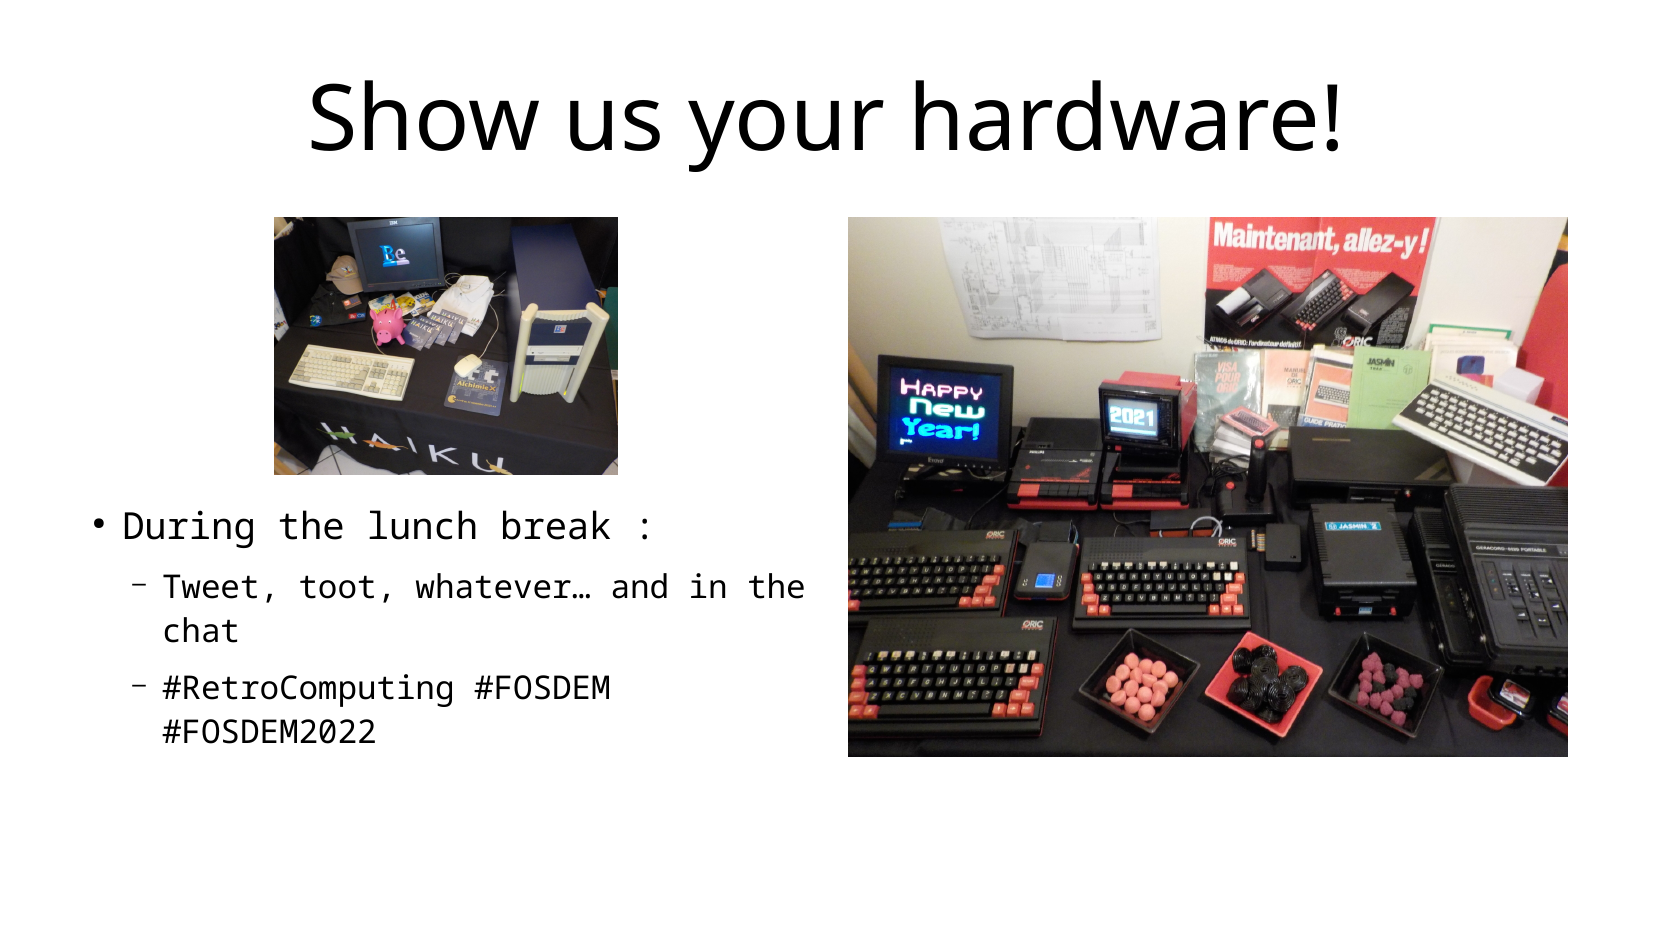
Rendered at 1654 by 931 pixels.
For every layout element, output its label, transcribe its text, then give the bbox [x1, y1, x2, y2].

list During the lunch break : Tweet, toot, whatever… and in the chat #RetroComputing #FOSDEM #FOSDEM2022 [82, 499, 809, 757]
title Show us your hardware! [82, 37, 1571, 193]
picture [274, 217, 618, 475]
picture [848, 217, 1568, 758]
